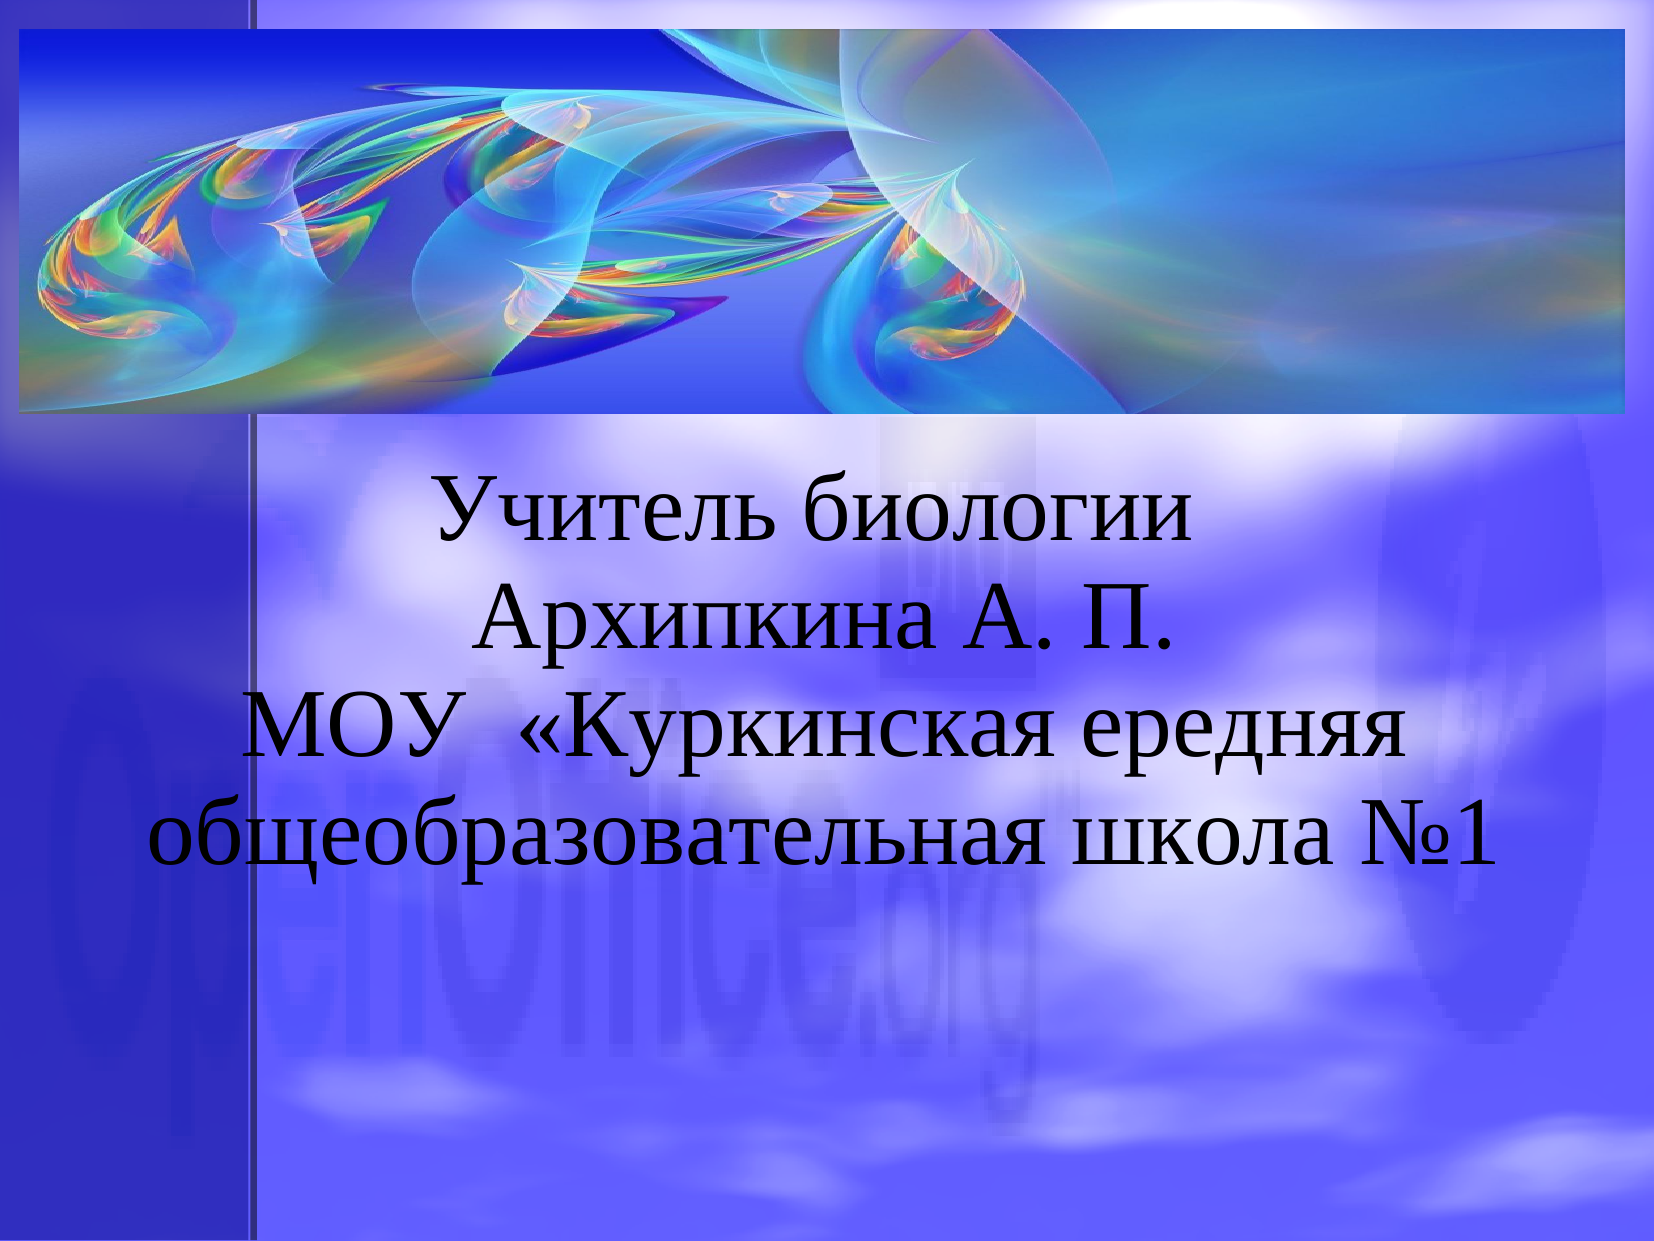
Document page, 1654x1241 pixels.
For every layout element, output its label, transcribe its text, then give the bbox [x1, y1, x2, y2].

table_cell Вирусы- это мельчайшие живые организмы [257, 0, 1654, 1241]
picture [19, 29, 1625, 414]
list - [119, 414, 1533, 1126]
